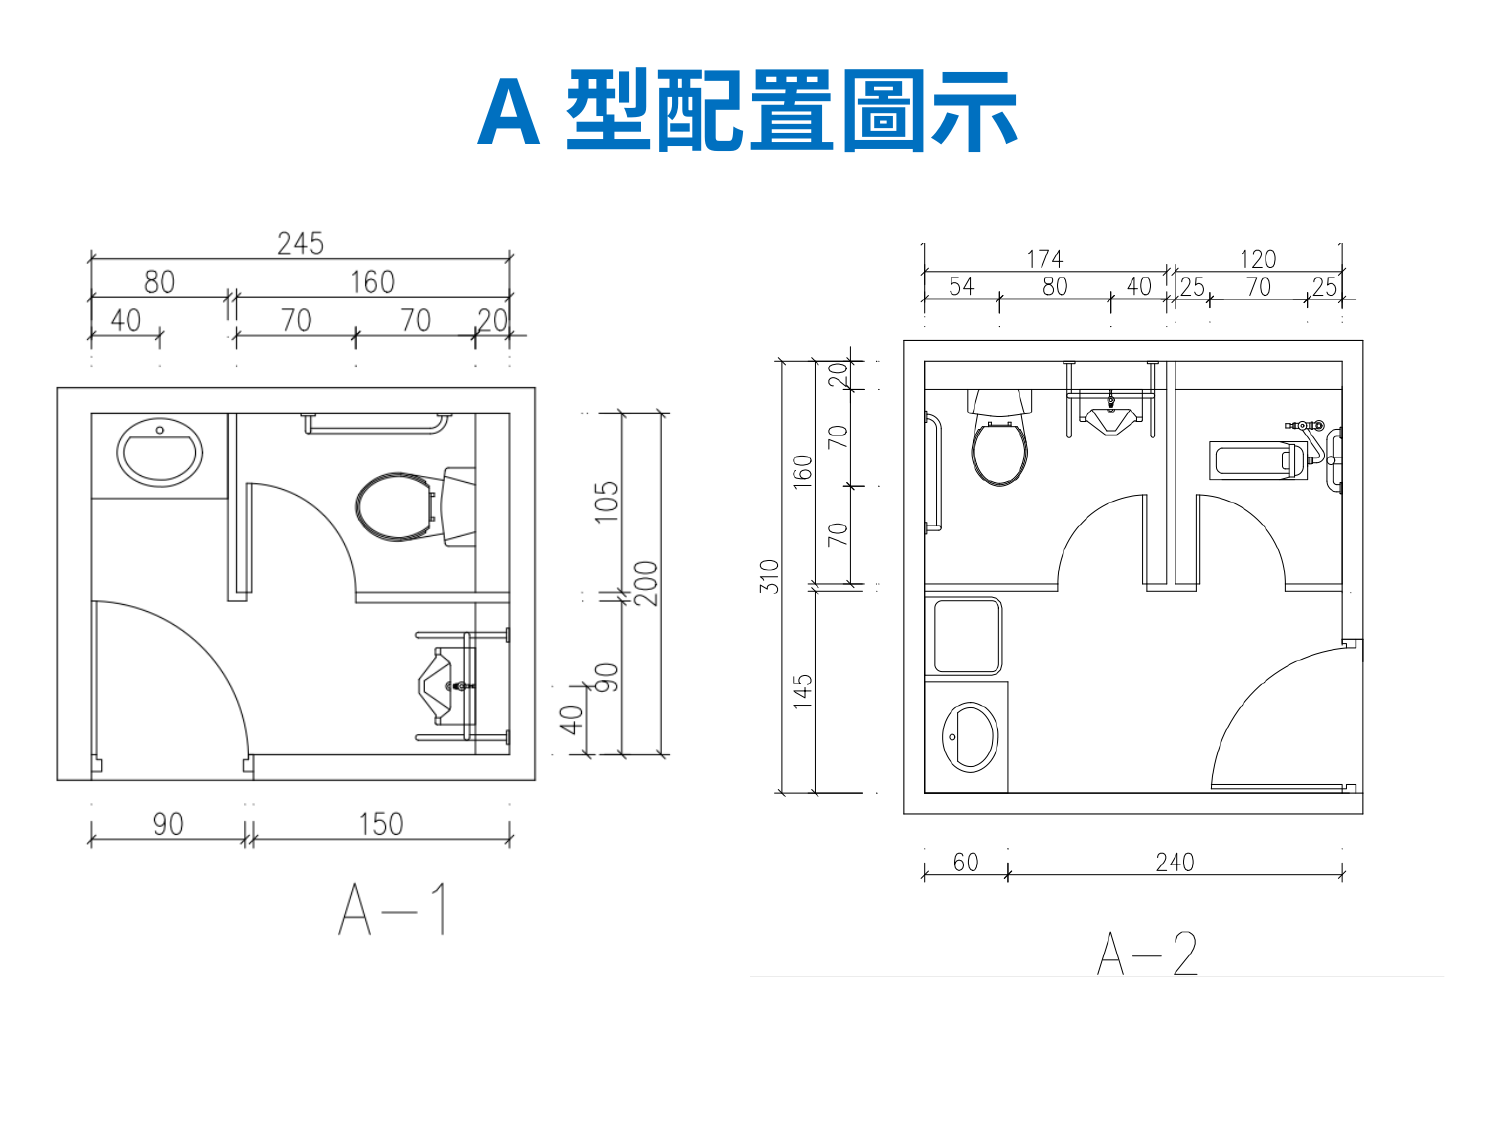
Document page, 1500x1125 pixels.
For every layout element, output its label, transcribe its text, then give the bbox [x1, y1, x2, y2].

picture [750, 243, 1445, 977]
text_box A型配置圖示 [75, 45, 1426, 233]
picture [5, 224, 737, 943]
